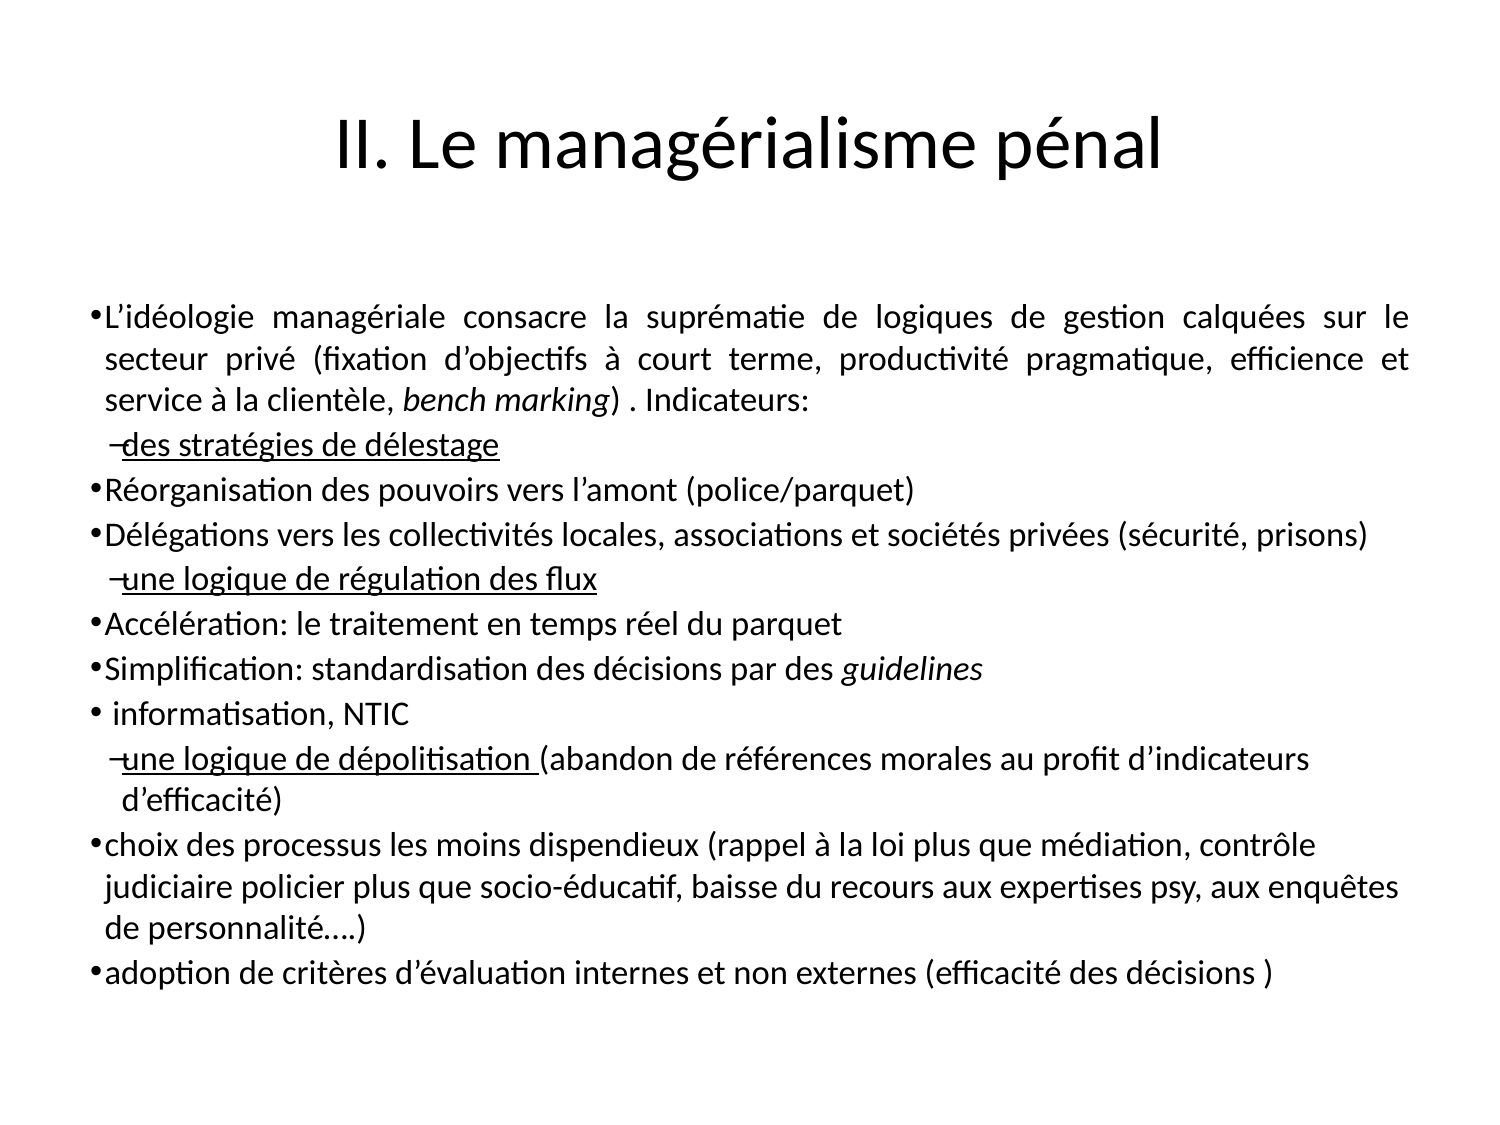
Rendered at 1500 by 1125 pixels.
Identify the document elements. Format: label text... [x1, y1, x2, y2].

title II. Le managérialisme pénal [75, 45, 1425, 233]
list L’idéologie managériale consacre la suprématie de logiques de gestion calquées sur le secteur privé (fixation d’objectifs à court terme, productivité pragmatique, efficience et service à la clientèle, bench marking) . Indicateurs: des stratégies de délestage Réorganisation des pouvoirs vers l’amont (police/parquet) Délégations vers les collectivités locales, associations et sociétés privées (sécurité, prisons) une logique de régulation des flux Accélération: le traitement en temps réel du parquet Simplification: standardisation des décisions par des guidelines informatisation, NTIC une logique de dépolitisation (abandon de références morales au profit d’indicateurs d’efficacité) choix des processus les moins dispendieux (rappel à la loi plus que médiation, contrôle judiciaire policier plus que socio-éducatif, baisse du recours aux expertises psy, aux enquêtes de personnalité….) adoption de critères d’évaluation internes et non externes (efficacité des décisions ) [75, 262, 1425, 1005]
